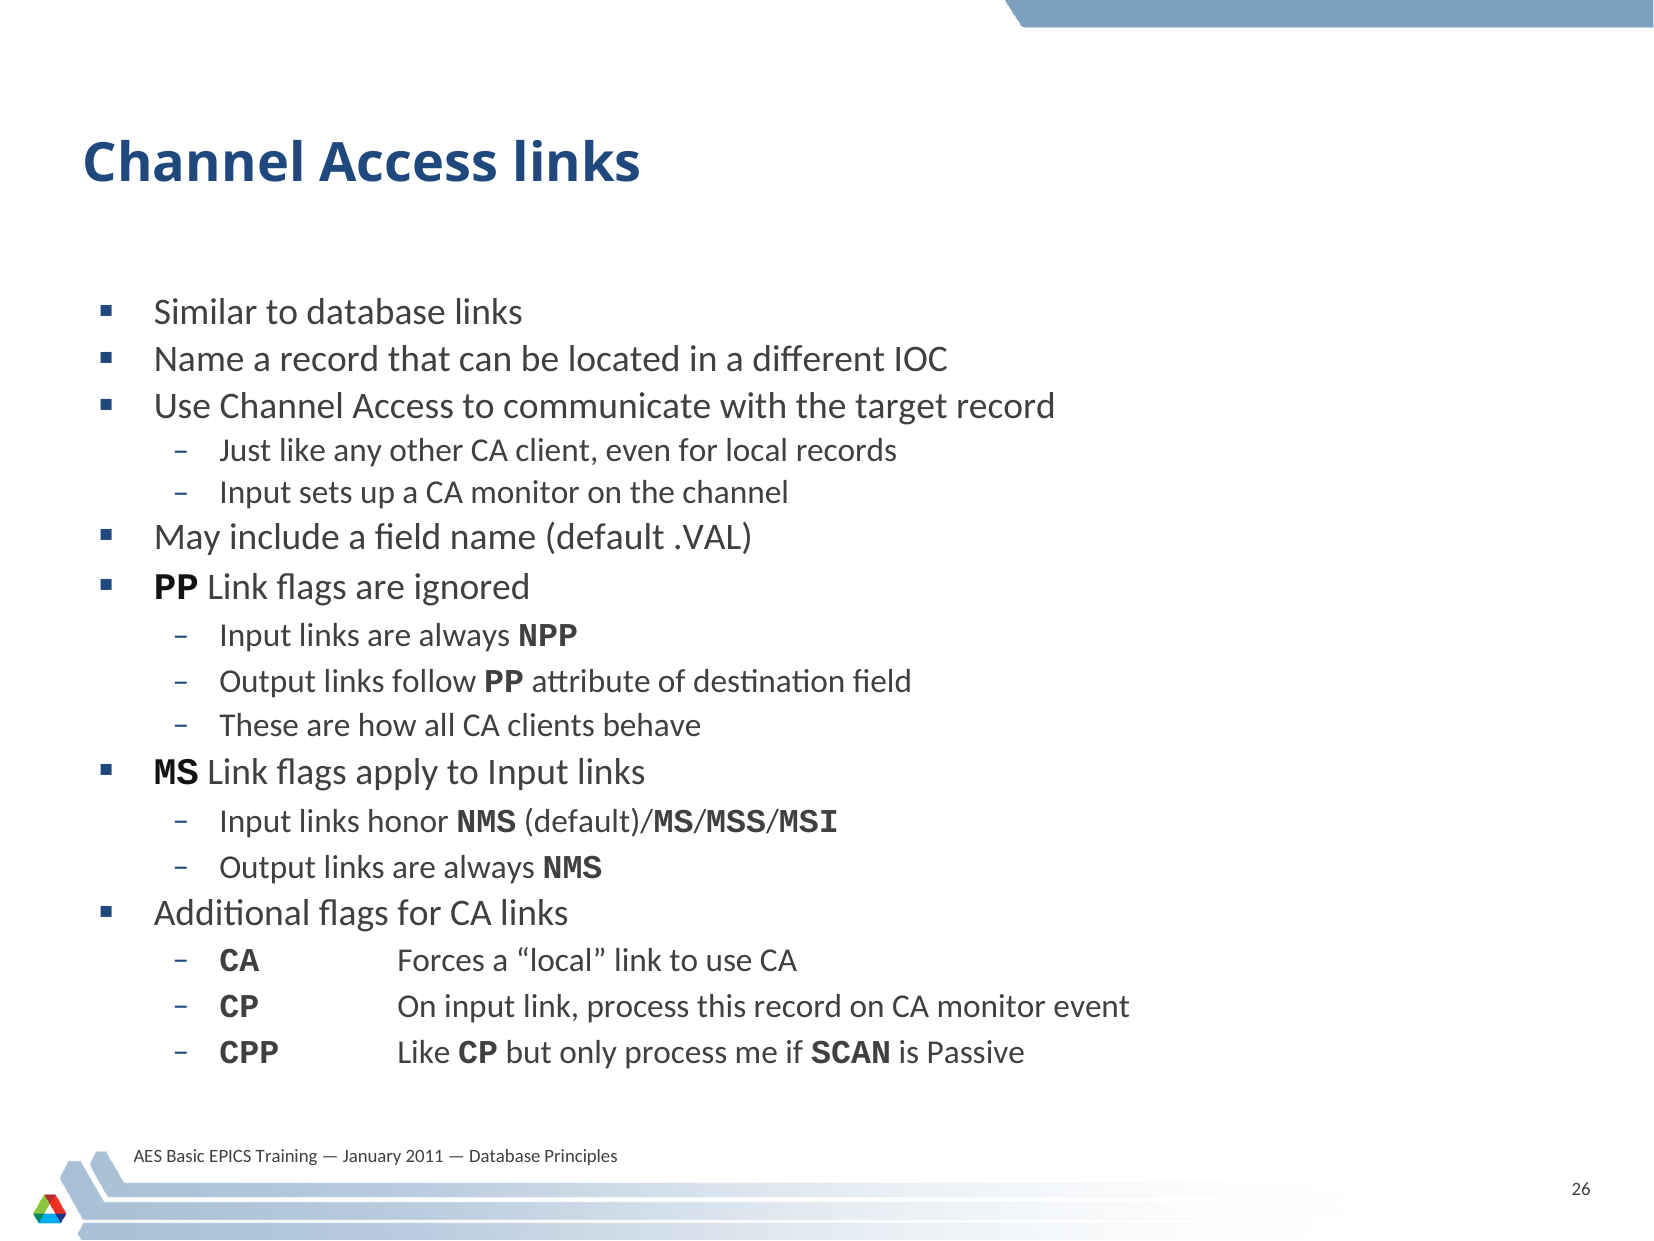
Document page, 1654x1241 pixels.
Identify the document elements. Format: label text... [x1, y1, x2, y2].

list Similar to database links Name a record that can be located in a different IOC Use Channel Access to communicate with the target record Just like any other CA client, even for local records Input sets up a CA monitor on the channel May include a field name (default .VAL) PP Link flags are ignored Input links are always NPP Output links follow PP attribute of destination field These are how all CA clients behave MS Link flags apply to Input links Input links honor NMS (default)/MS/MSS/MSI Output links are always NMS Additional flags for CA links CA Forces a “local” link to use CA CP On input link, process this record on CA monitor event CPP Like CP but only process me if SCAN is Passive [82, 289, 1571, 1154]
picture [0, 1143, 1654, 1240]
picture [0, 0, 1654, 29]
picture [472, 1154, 478, 1161]
title Channel Access links [82, 128, 1571, 192]
